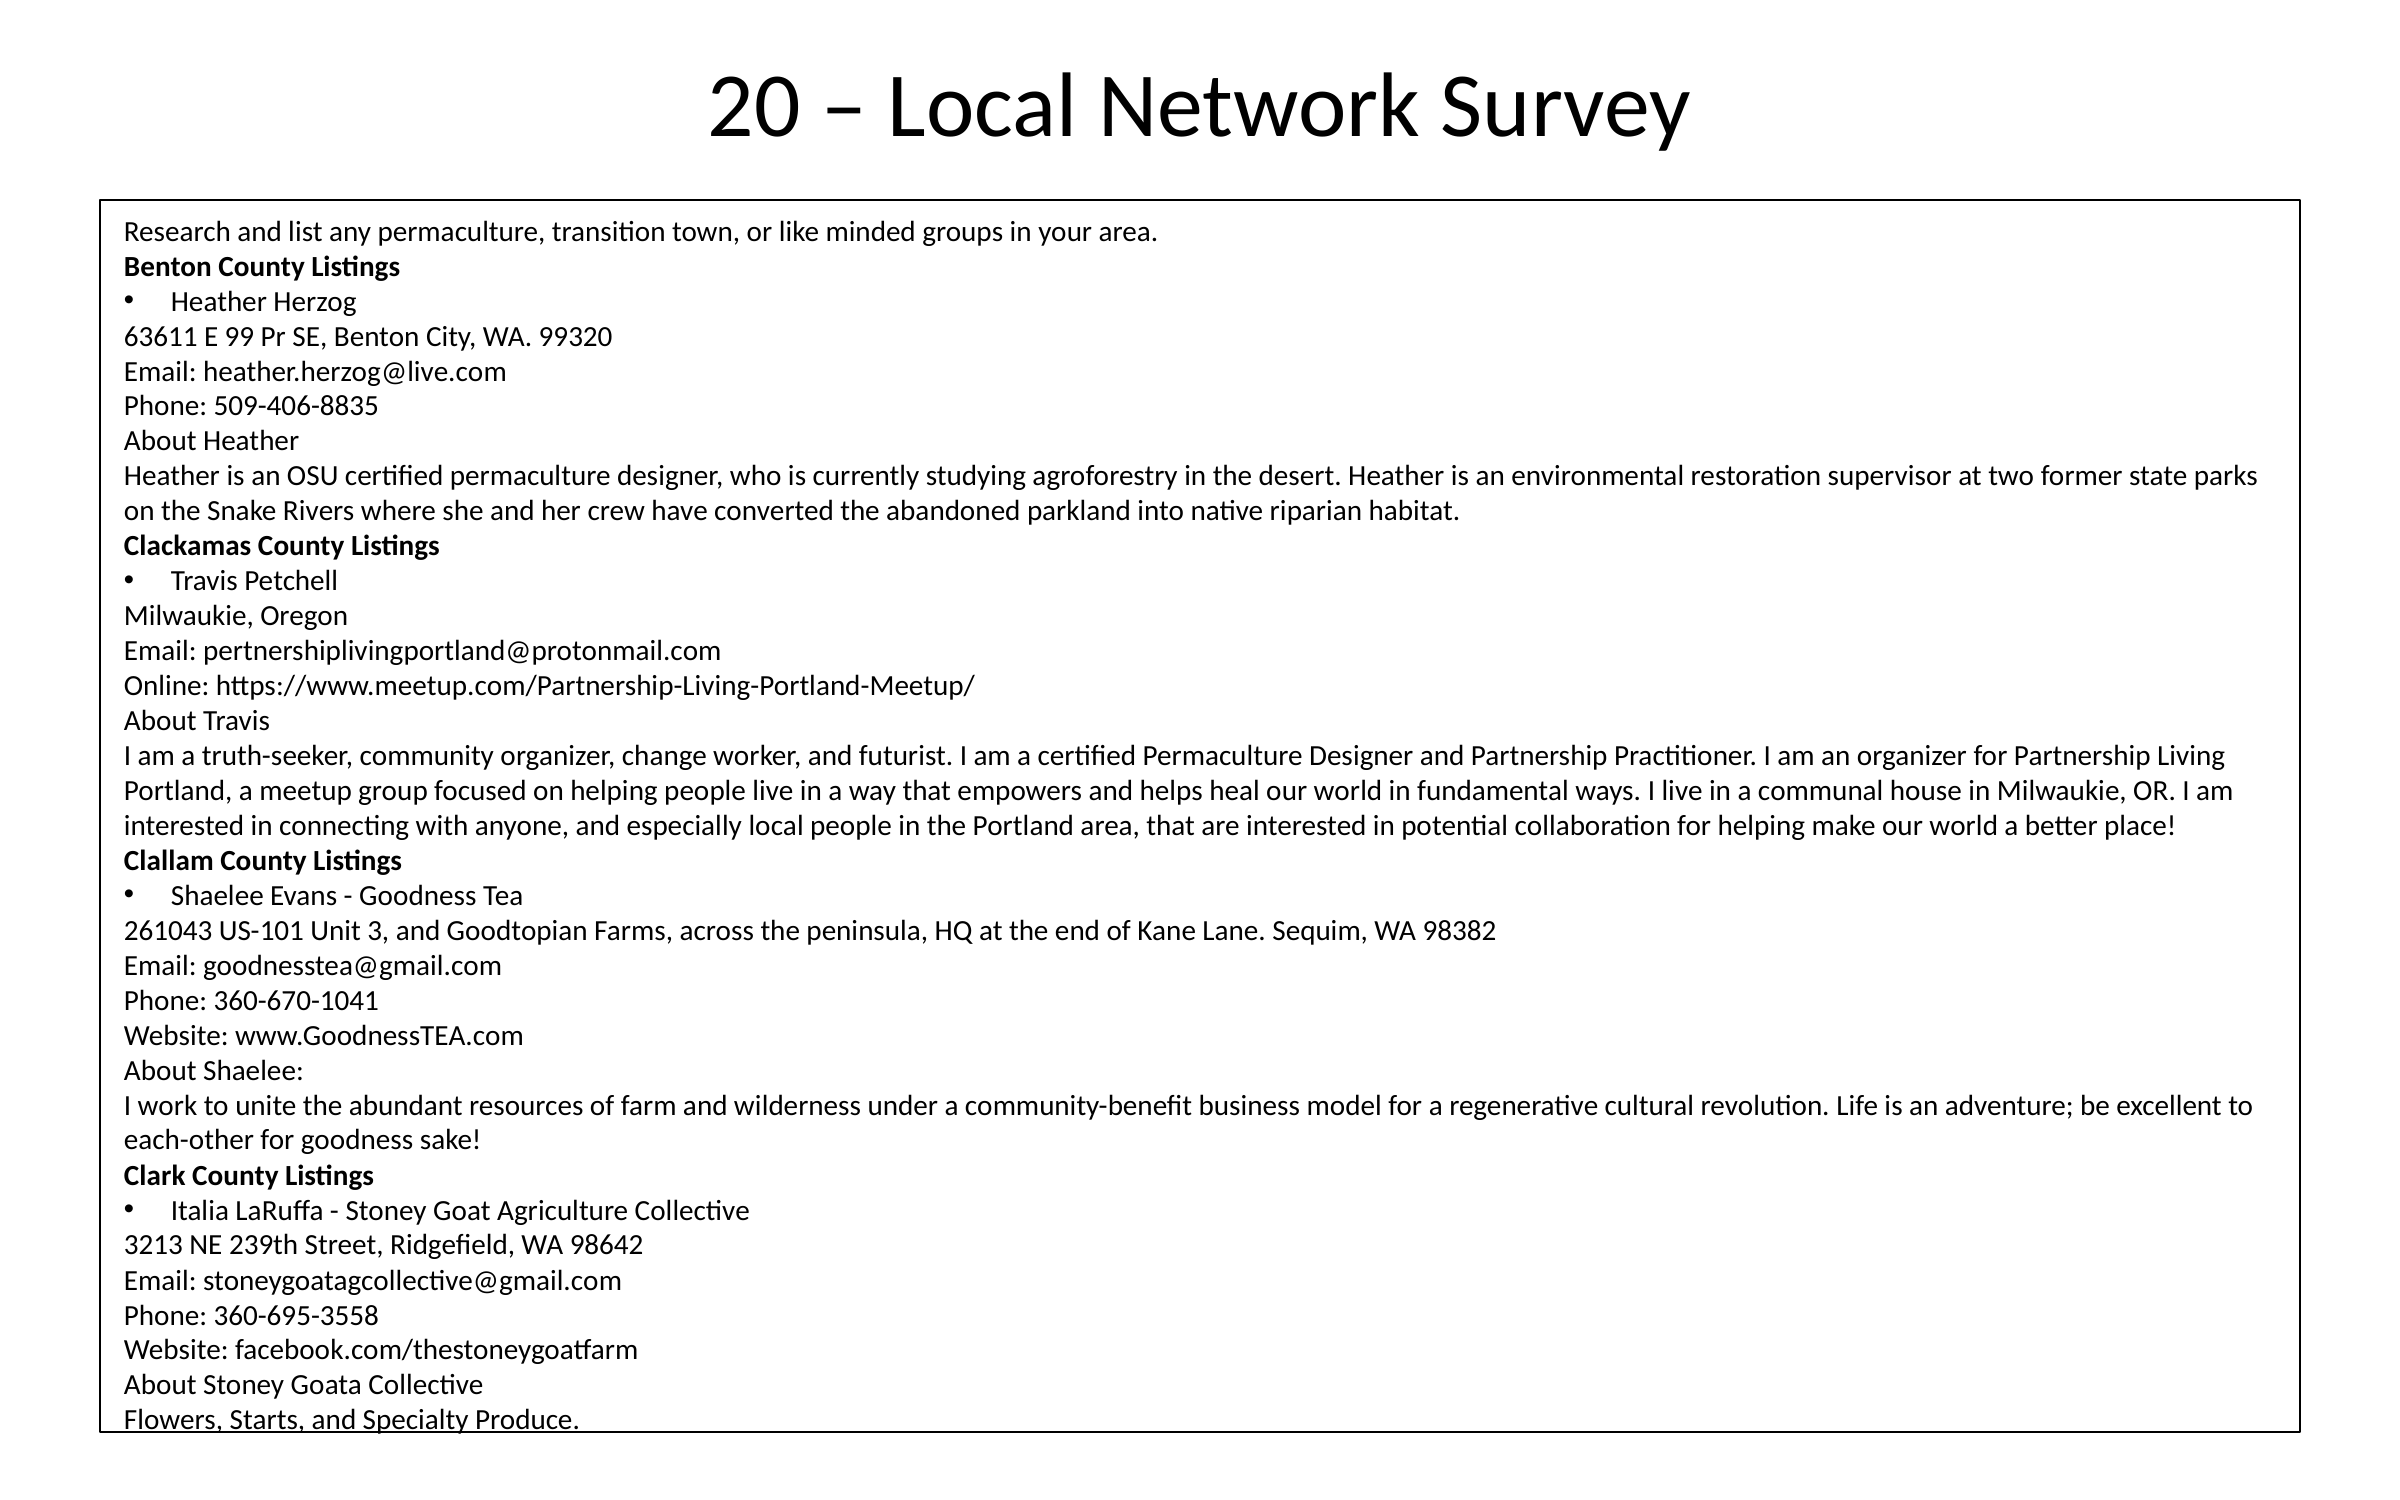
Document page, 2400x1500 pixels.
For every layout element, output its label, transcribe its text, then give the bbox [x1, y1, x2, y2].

text_box Research and list any permaculture, transition town, or like minded groups in your area. Benton County Listings Heather Herzog 63611 E 99 Pr SE, Benton City, WA. 99320 Email: heather.herzog@live.com Phone: 509-406-8835 About Heather Heather is an OSU certified permaculture designer, who is currently studying agroforestry in the desert. Heather is an environmental restoration supervisor at two former state parks on the Snake Rivers where she and her crew have converted the abandoned parkland into native riparian habitat. Clackamas County Listings Travis Petchell Milwaukie, Oregon Email: pertnershiplivingportland@protonmail.com Online: https://www.meetup.com/Partnership-Living-Portland-Meetup/ About Travis I am a truth-seeker, community organizer, change worker, and futurist. I am a certified Permaculture Designer and Partnership Practitioner. I am an organizer for Partnership Living Portland, a meetup group focused on helping people live in a way that empowers and helps heal our world in fundamental ways. I live in a communal house in Milwaukie, OR. I am interested in connecting with anyone, and especially local people in the Portland area, that are interested in potential collaboration for helping make our world a better place! Clallam County Listings Shaelee Evans - Goodness Tea 261043 US-101 Unit 3, and Goodtopian Farms, across the peninsula, HQ at the end of Kane Lane. Sequim, WA 98382 Email: goodnesstea@gmail.com Phone: 360-670-1041 Website: www.GoodnessTEA.com About Shaelee: I work to unite the abundant resources of farm and wilderness under a community-benefit business model for a regenerative cultural revolution. Life is an adventure; be excellent to each-other for goodness sake! Clark County Listings Italia LaRuffa - Stoney Goat Agriculture Collective 3213 NE 239th Street, Ridgefield, WA 98642 Email: stoneygoatagcollective@gmail.com Phone: 360-695-3558 Website: facebook.com/thestoneygoatfarm About Stoney Goata Collective Flowers, Starts, and Specialty Produce. [99, 199, 2300, 1432]
text_box 20 – Local Network Survey [179, 33, 2220, 167]
